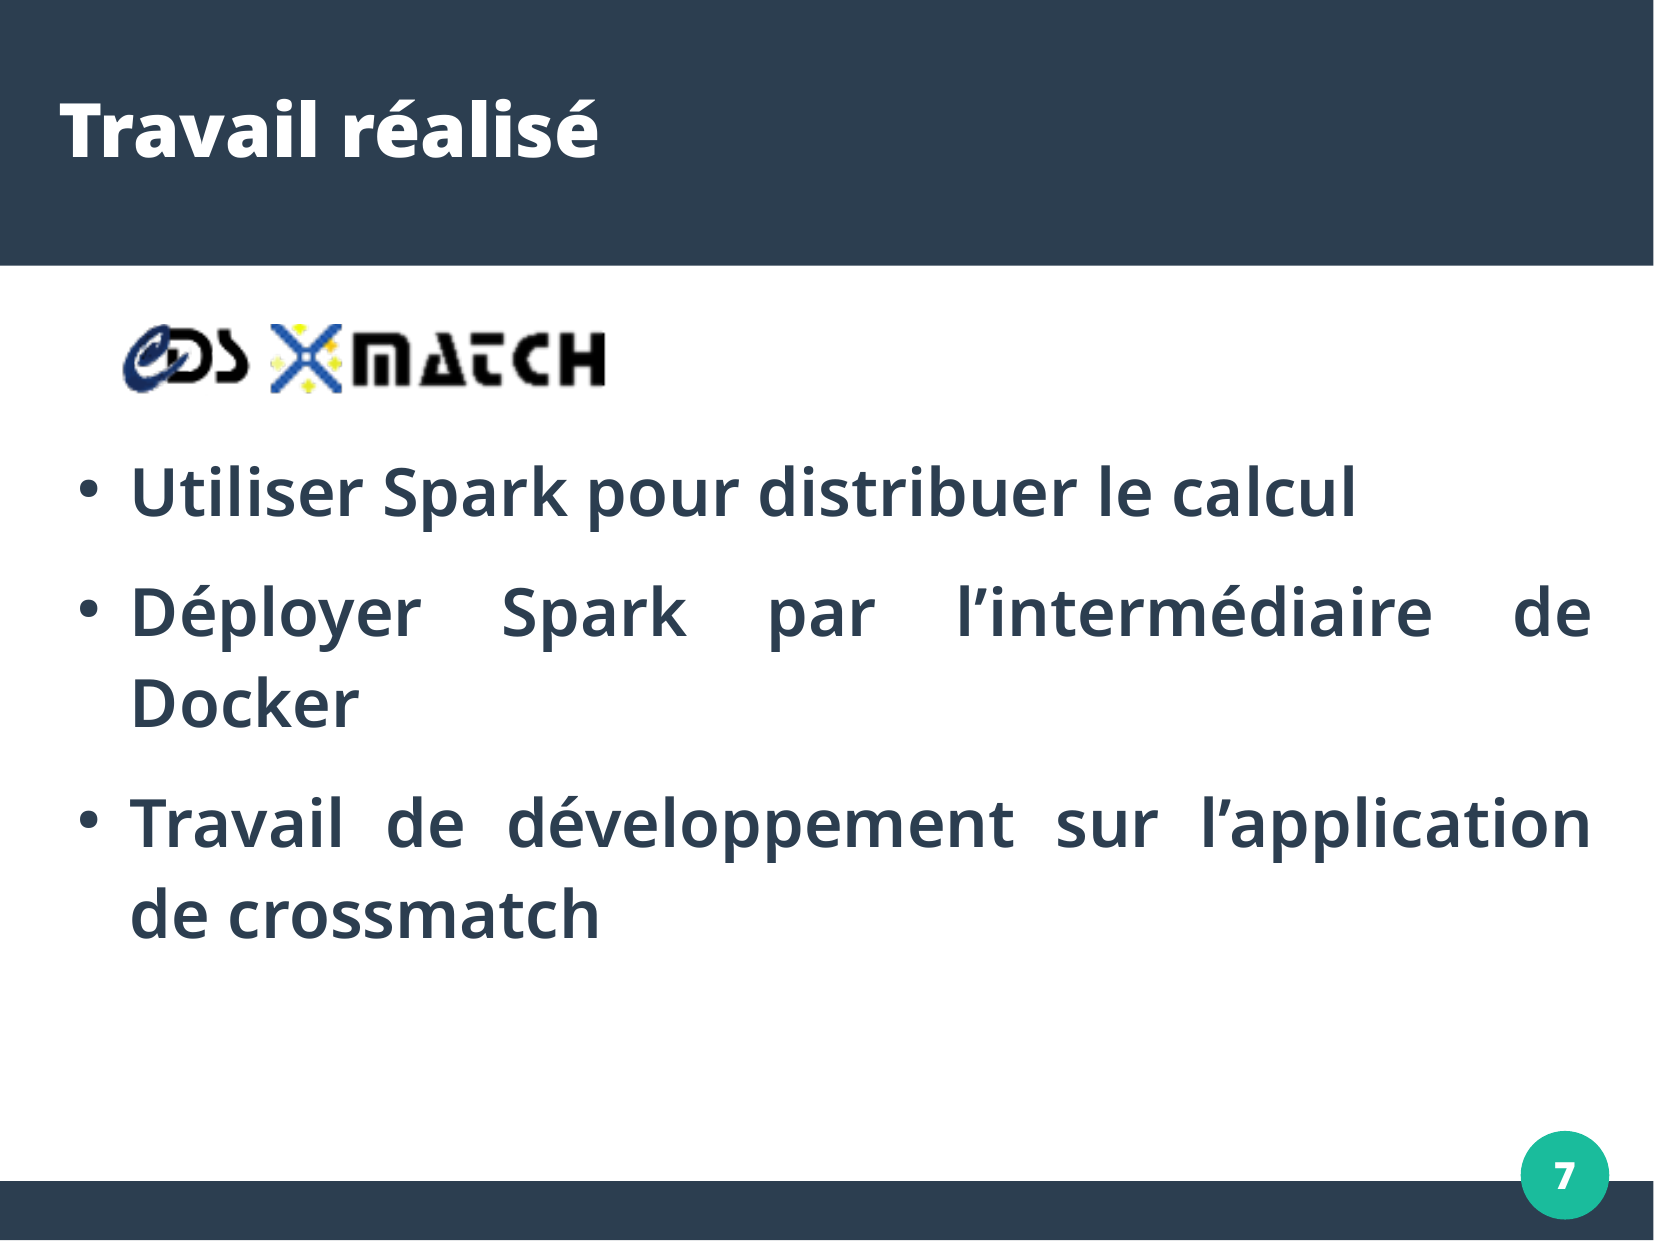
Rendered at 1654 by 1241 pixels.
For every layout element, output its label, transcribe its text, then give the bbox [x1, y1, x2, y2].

title Travail réalisé [59, 49, 1595, 207]
picture [119, 324, 650, 396]
list Utiliser Spark pour distribuer le calcul Déployer Spark par l’intermédiaire de Docker Travail de développement sur l’application de crossmatch [59, 324, 1595, 1152]
